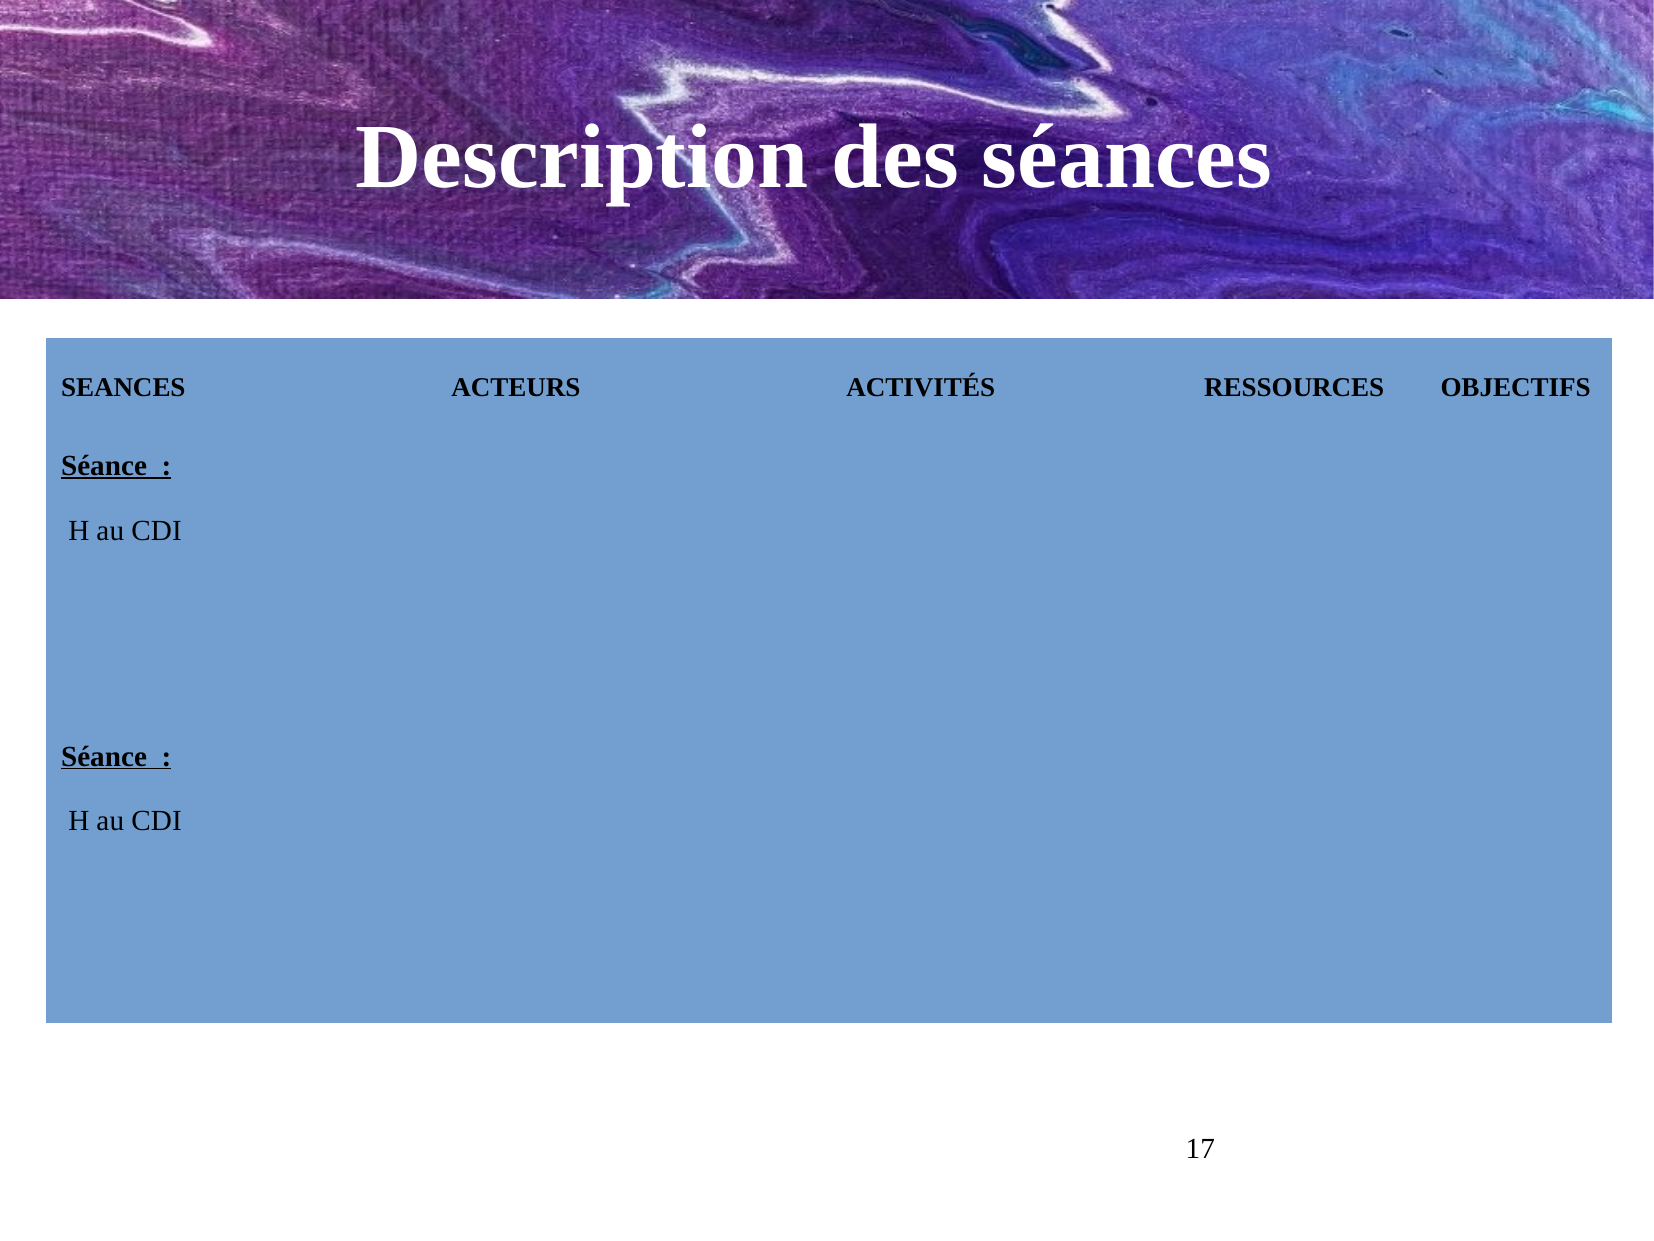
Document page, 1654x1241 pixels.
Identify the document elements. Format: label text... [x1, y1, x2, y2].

table_cell [1169, 733, 1419, 1023]
picture [0, 0, 1654, 299]
table_cell [1419, 442, 1612, 733]
table_cell [1419, 733, 1612, 1023]
table_cell Séance : H au CDI [46, 442, 359, 733]
table_cell [359, 733, 672, 1023]
table_cell [1169, 442, 1419, 733]
table_header ACTIVITÉS [672, 338, 1169, 442]
table_header ACTEURS [359, 338, 672, 442]
title Description des séances [70, 47, 1559, 255]
text_box [1185, 1129, 1571, 1216]
table_header SEANCES [46, 338, 359, 442]
table_cell Séance : H au CDI [46, 733, 359, 1023]
table_cell [672, 733, 1169, 1023]
table_cell [672, 442, 1169, 733]
table_header RESSOURCES [1169, 338, 1419, 442]
table_cell [359, 442, 672, 733]
table_header OBJECTIFS [1419, 338, 1612, 442]
